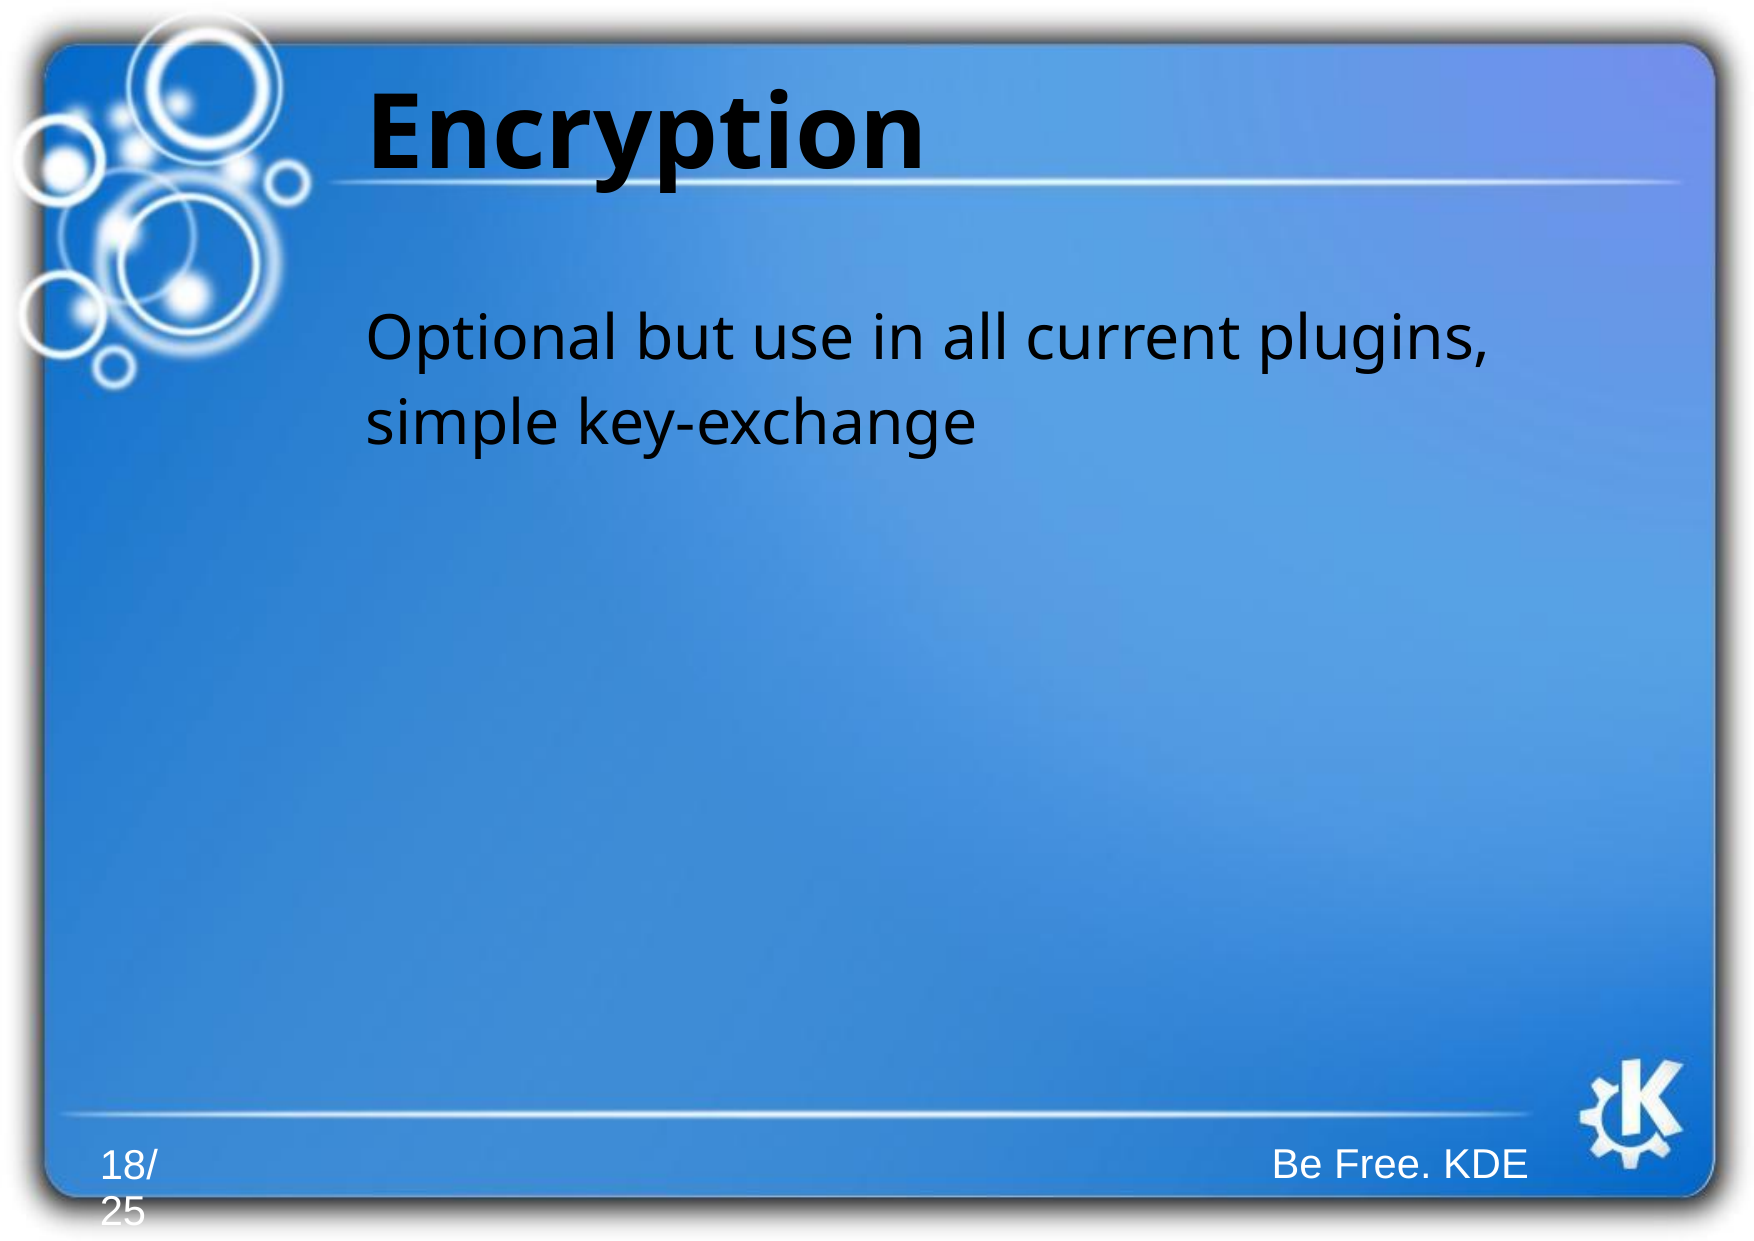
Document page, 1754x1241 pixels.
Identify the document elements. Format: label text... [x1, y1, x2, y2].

title Encryption [350, 49, 1649, 174]
list Optional but use in all current plugins, simple key-exchange [350, 285, 1649, 1079]
picture [0, 0, 1754, 1241]
